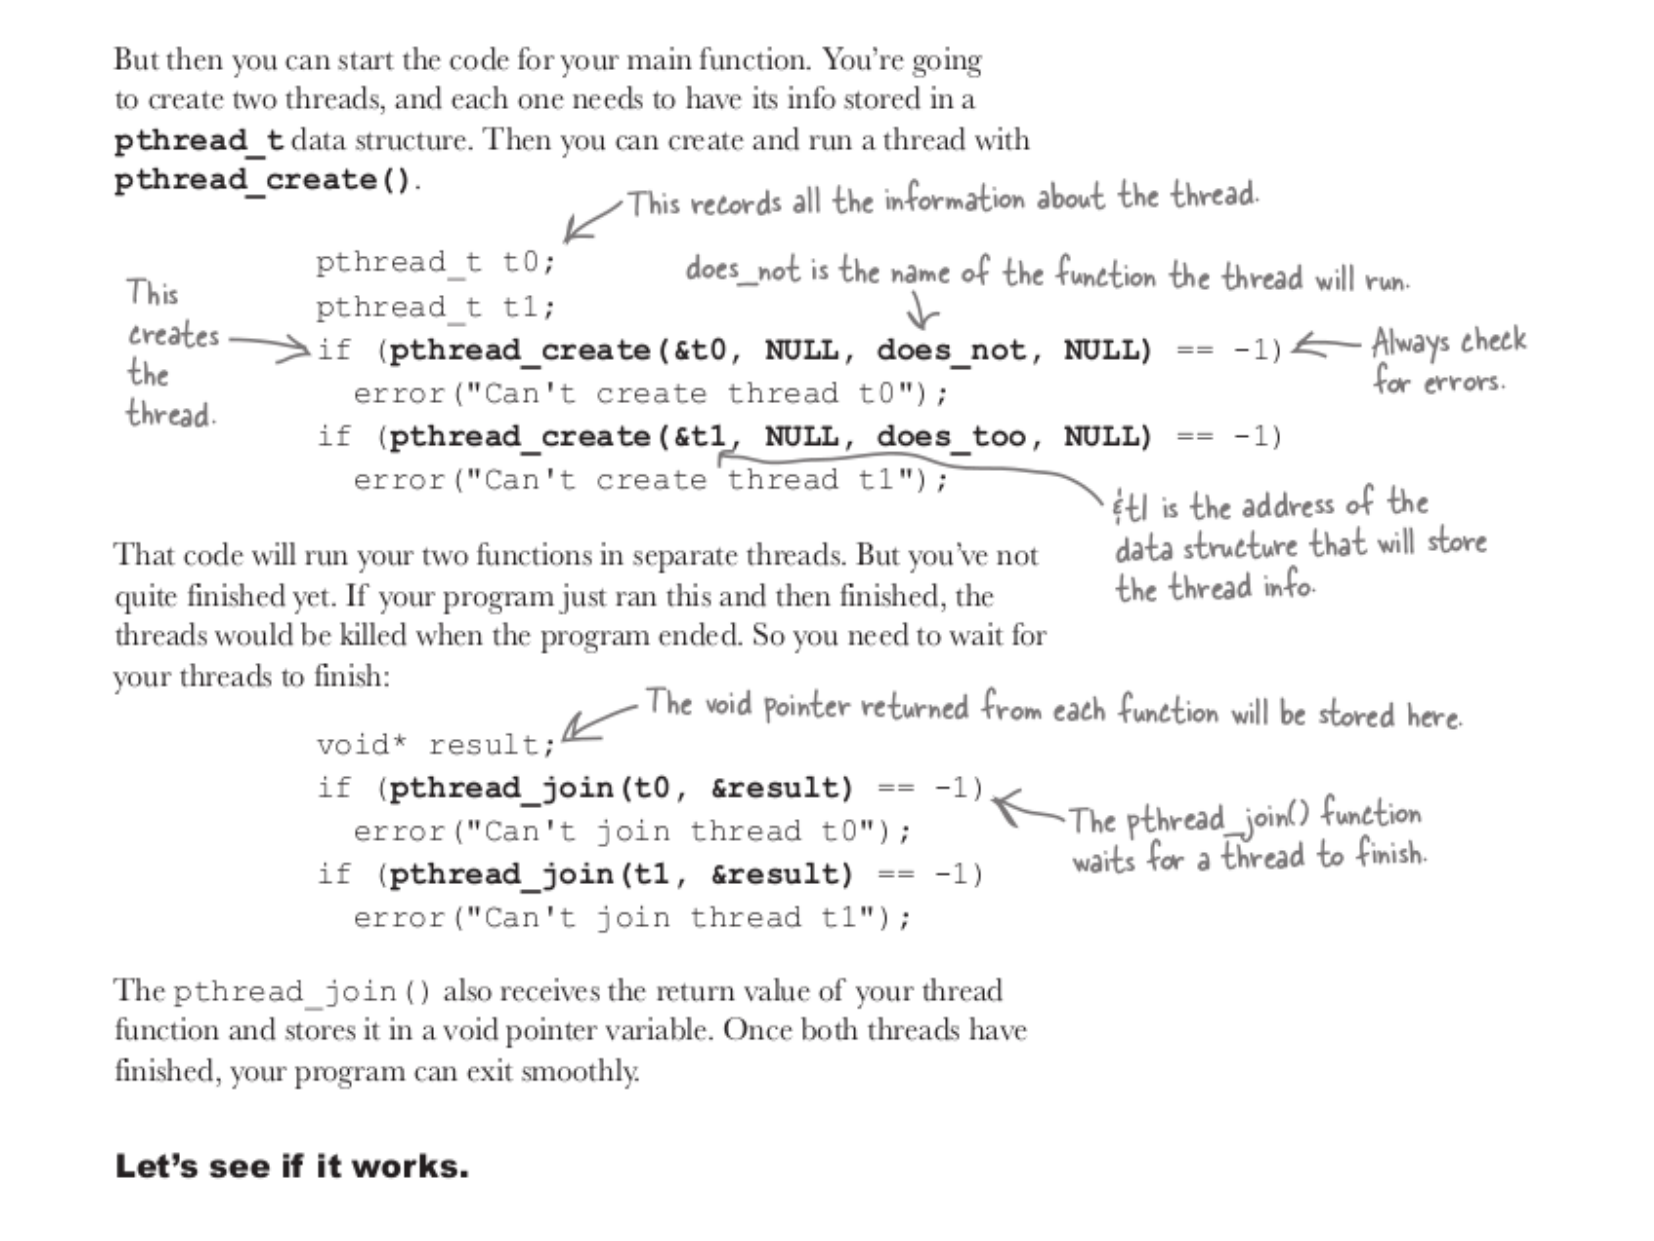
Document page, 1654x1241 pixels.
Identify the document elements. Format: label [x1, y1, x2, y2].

picture [94, 35, 1536, 1182]
